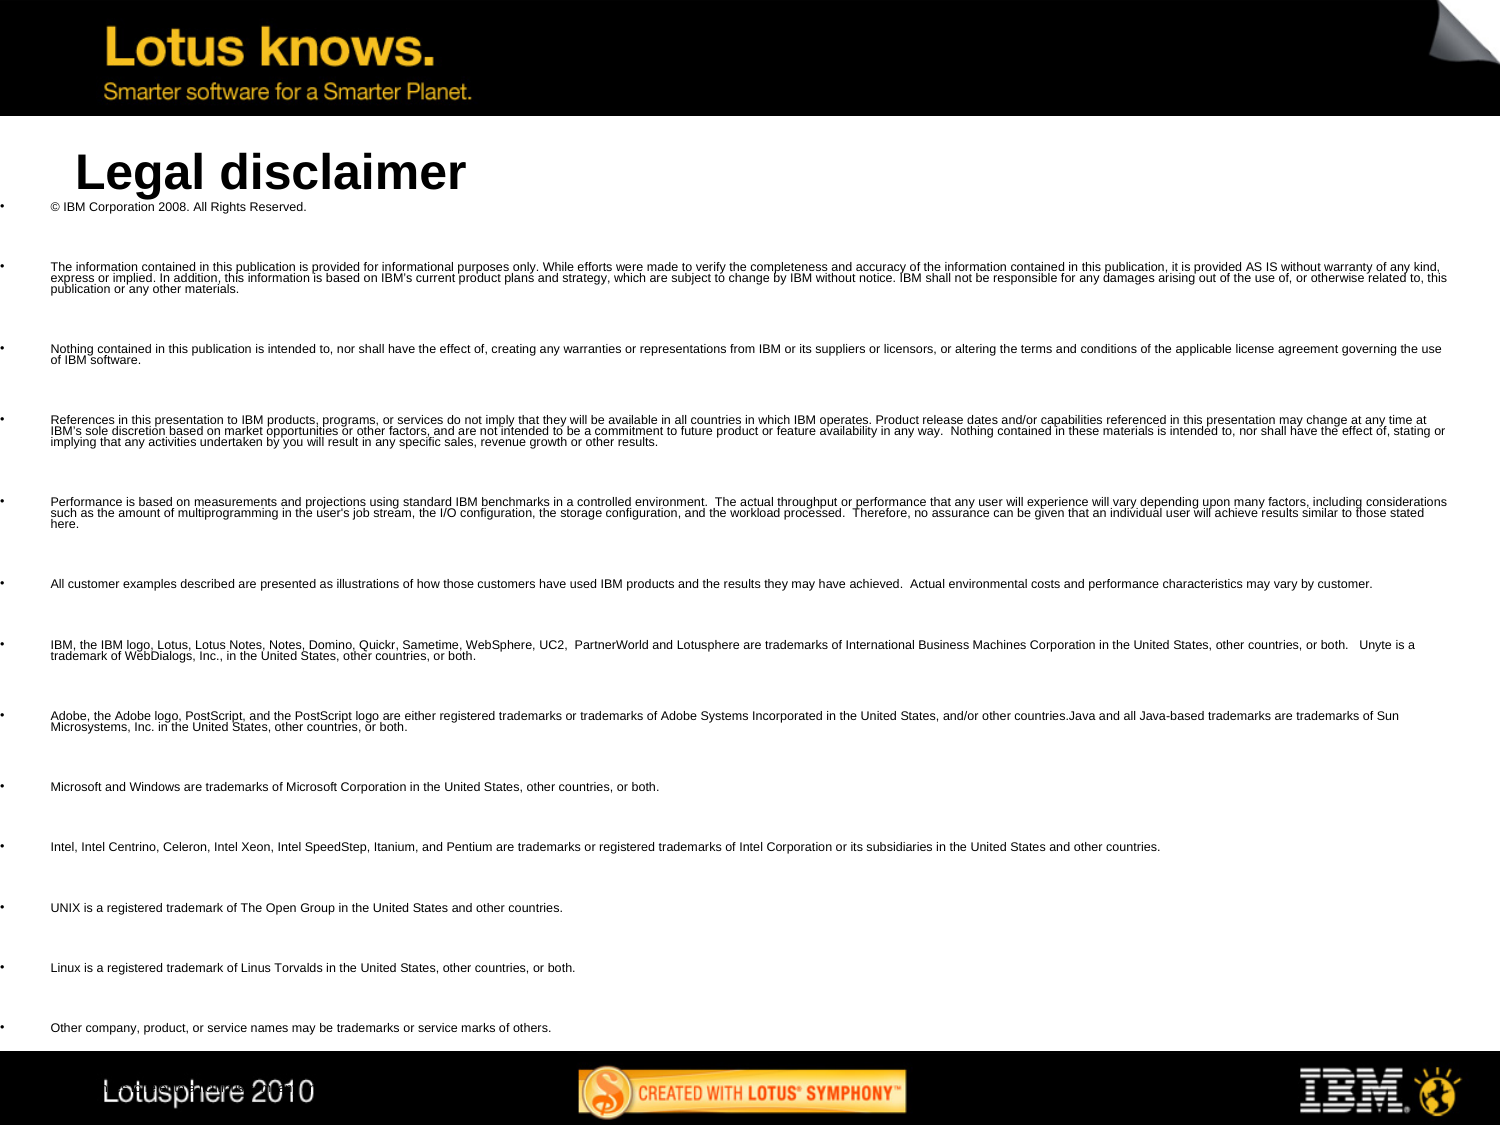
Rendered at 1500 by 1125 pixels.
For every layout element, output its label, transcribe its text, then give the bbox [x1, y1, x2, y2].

title Legal disclaimer [74, 137, 1475, 200]
picture [0, 0, 1500, 114]
list © IBM Corporation 2008. All Rights Reserved. The information contained in this publication is provided for informational purposes only. While efforts were made to verify the completeness and accuracy of the information contained in this publication, it is provided AS IS without warranty of any kind, express or implied. In addition, this information is based on IBM’s current product plans and strategy, which are subject to change by IBM without notice. IBM shall not be responsible for any damages arising out of the use of, or otherwise related to, this publication or any other materials. Nothing contained in this publication is intended to, nor shall have the effect of, creating any warranties or representations from IBM or its suppliers or licensors, or altering the terms and conditions of the applicable license agreement governing the use of IBM software. References in this presentation to IBM products, programs, or services do not imply that they will be available in all countries in which IBM operates. Product release dates and/or capabilities referenced in this presentation may change at any time at IBM’s sole discretion based on market opportunities or other factors, and are not intended to be a commitment to future product or feature availability in any way. Nothing contained in these materials is intended to, nor shall have the effect of, stating or implying that any activities undertaken by you will result in any specific sales, revenue growth or other results. Performance is based on measurements and projections using standard IBM benchmarks in a controlled environment. The actual throughput or performance that any user will experience will vary depending upon many factors, including considerations such as the amount of multiprogramming in the user's job stream, the I/O configuration, the storage configuration, and the workload processed. Therefore, no assurance can be given that an individual user will achieve results similar to those stated here. All customer examples described are presented as illustrations of how those customers have used IBM products and the results they may have achieved. Actual environmental costs and performance characteristics may vary by customer. IBM, the IBM logo, Lotus, Lotus Notes, Notes, Domino, Quickr, Sametime, WebSphere, UC2, PartnerWorld and Lotusphere are trademarks of International Business Machines Corporation in the United States, other countries, or both. Unyte is a trademark of WebDialogs, Inc., in the United States, other countries, or both. Adobe, the Adobe logo, PostScript, and the PostScript logo are either registered trademarks or trademarks of Adobe Systems Incorporated in the United States, and/or other countries.Java and all Java-based trademarks are trademarks of Sun Microsystems, Inc. in the United States, other countries, or both. Microsoft and Windows are trademarks of Microsoft Corporation in the United States, other countries, or both. Intel, Intel Centrino, Celeron, Intel Xeon, Intel SpeedStep, Itanium, and Pentium are trademarks or registered trademarks of Intel Corporation or its subsidiaries in the United States and other countries. UNIX is a registered trademark of The Open Group in the United States and other countries. Linux is a registered trademark of Linus Torvalds in the United States, other countries, or both. Other company, product, or service names may be trademarks or service marks of others. All references to refer to a fictitious company and are used for illustration purposes only. [0, 199, 1450, 1099]
picture [0, 1053, 1500, 1125]
